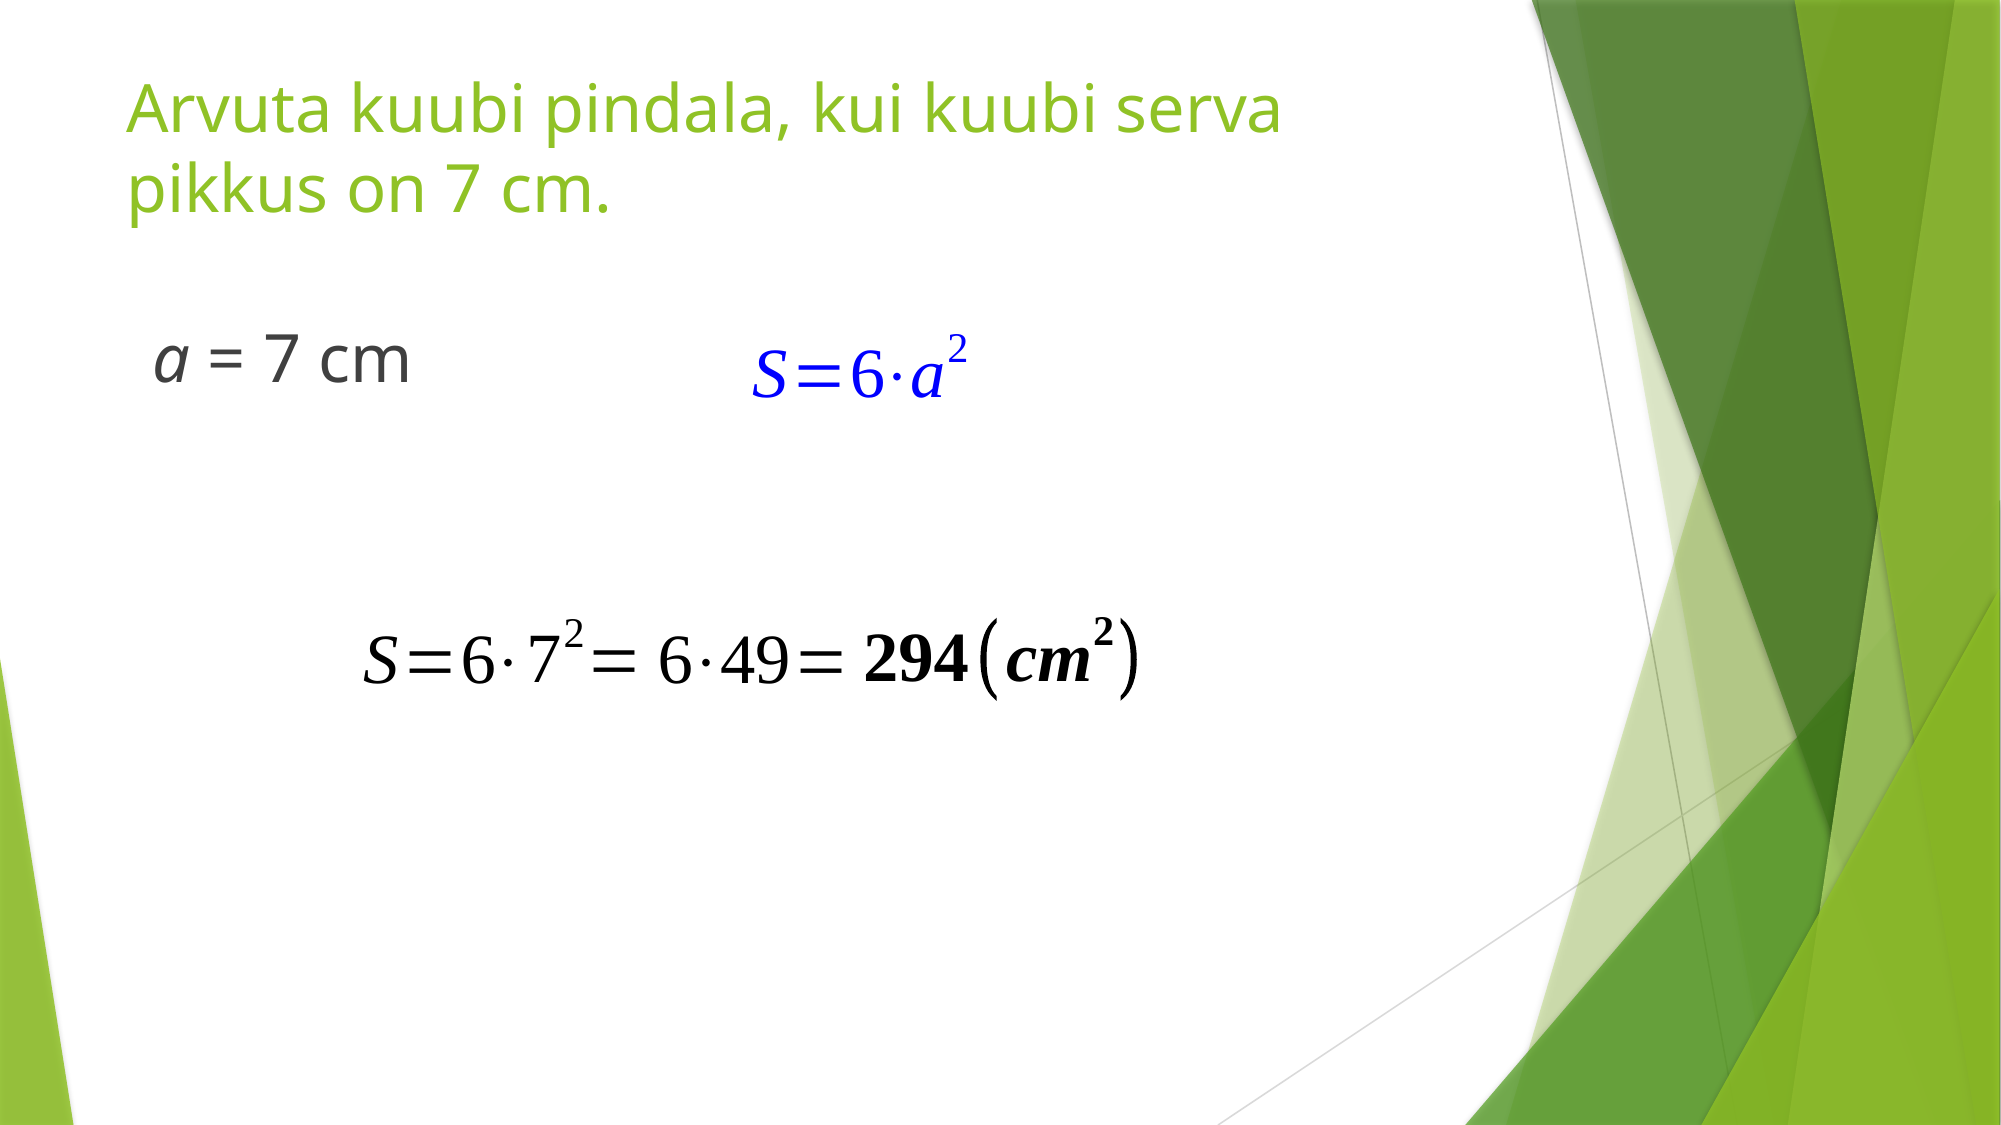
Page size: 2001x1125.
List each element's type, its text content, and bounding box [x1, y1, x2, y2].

chart [354, 609, 650, 699]
title Arvuta kuubi pindala, kui kuubi serva pikkus on 7 cm. [111, 58, 1522, 195]
list a = 7 cm [81, 308, 1595, 945]
chart [651, 608, 1148, 702]
chart [743, 324, 975, 414]
